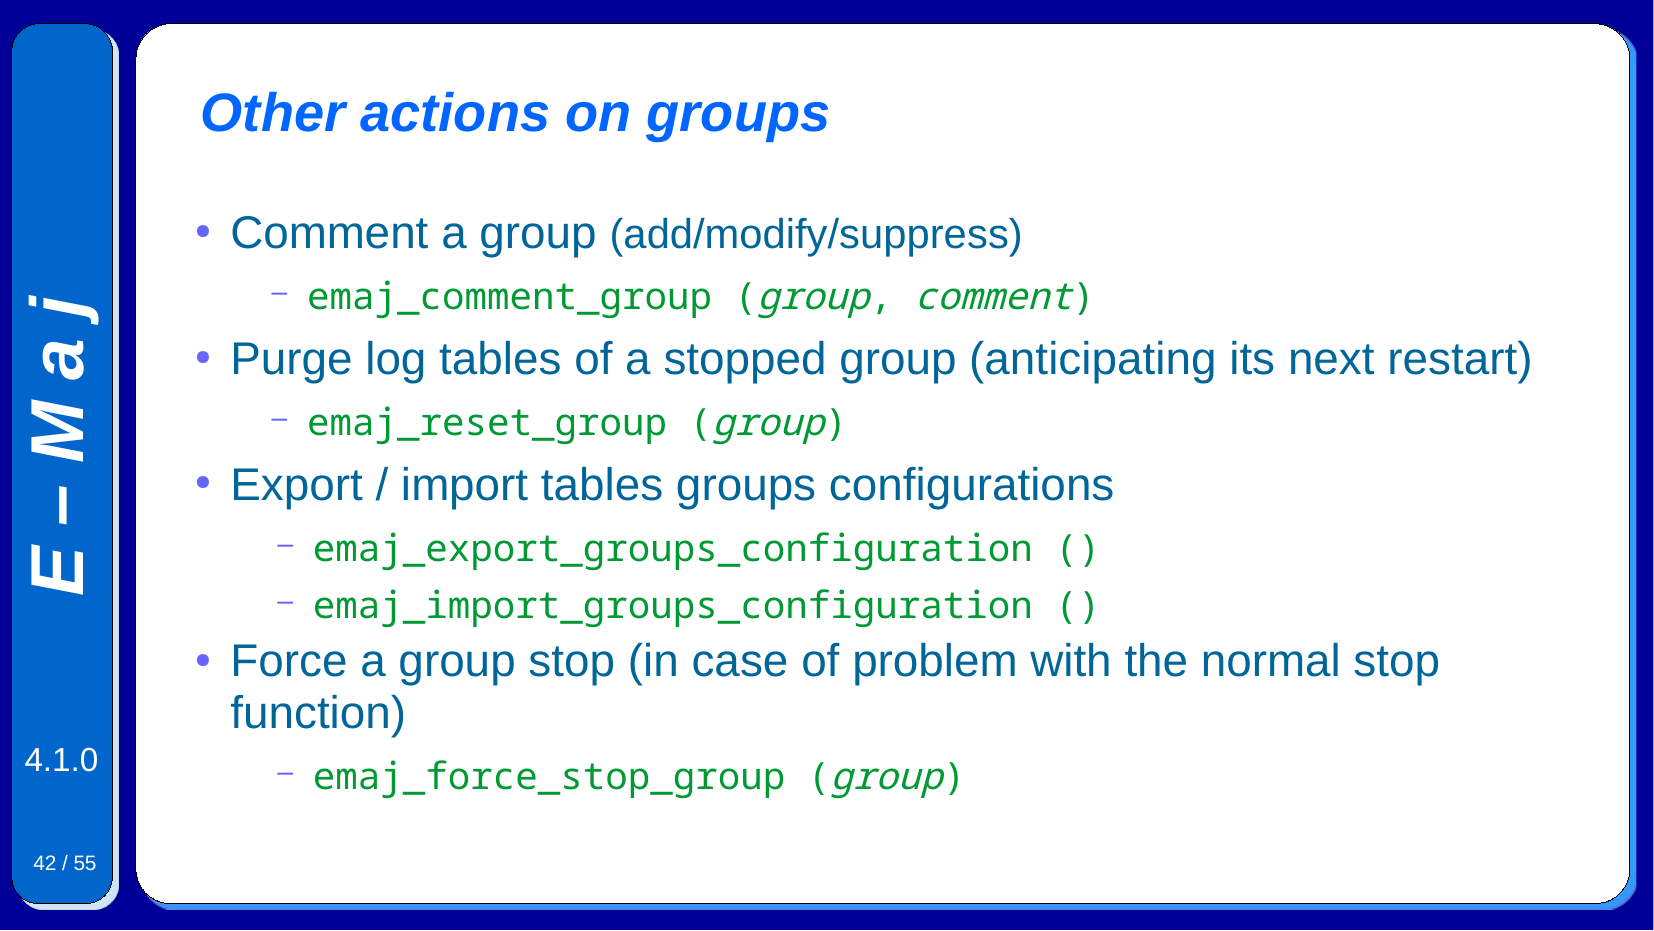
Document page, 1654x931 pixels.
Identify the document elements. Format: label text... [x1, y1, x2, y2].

title Other actions on groups [200, 34, 1575, 191]
list Comment a group (add/modify/suppress) emaj_comment_group (group, comment) Purge log tables of a stopped group (anticipating its next restart) emaj_reset_group (group) Export / import tables groups configurations emaj_export_groups_configuration () emaj_import_groups_configuration () Force a group stop (in case of problem with the normal stop function) emaj_force_stop_group (group) [177, 206, 1587, 827]
